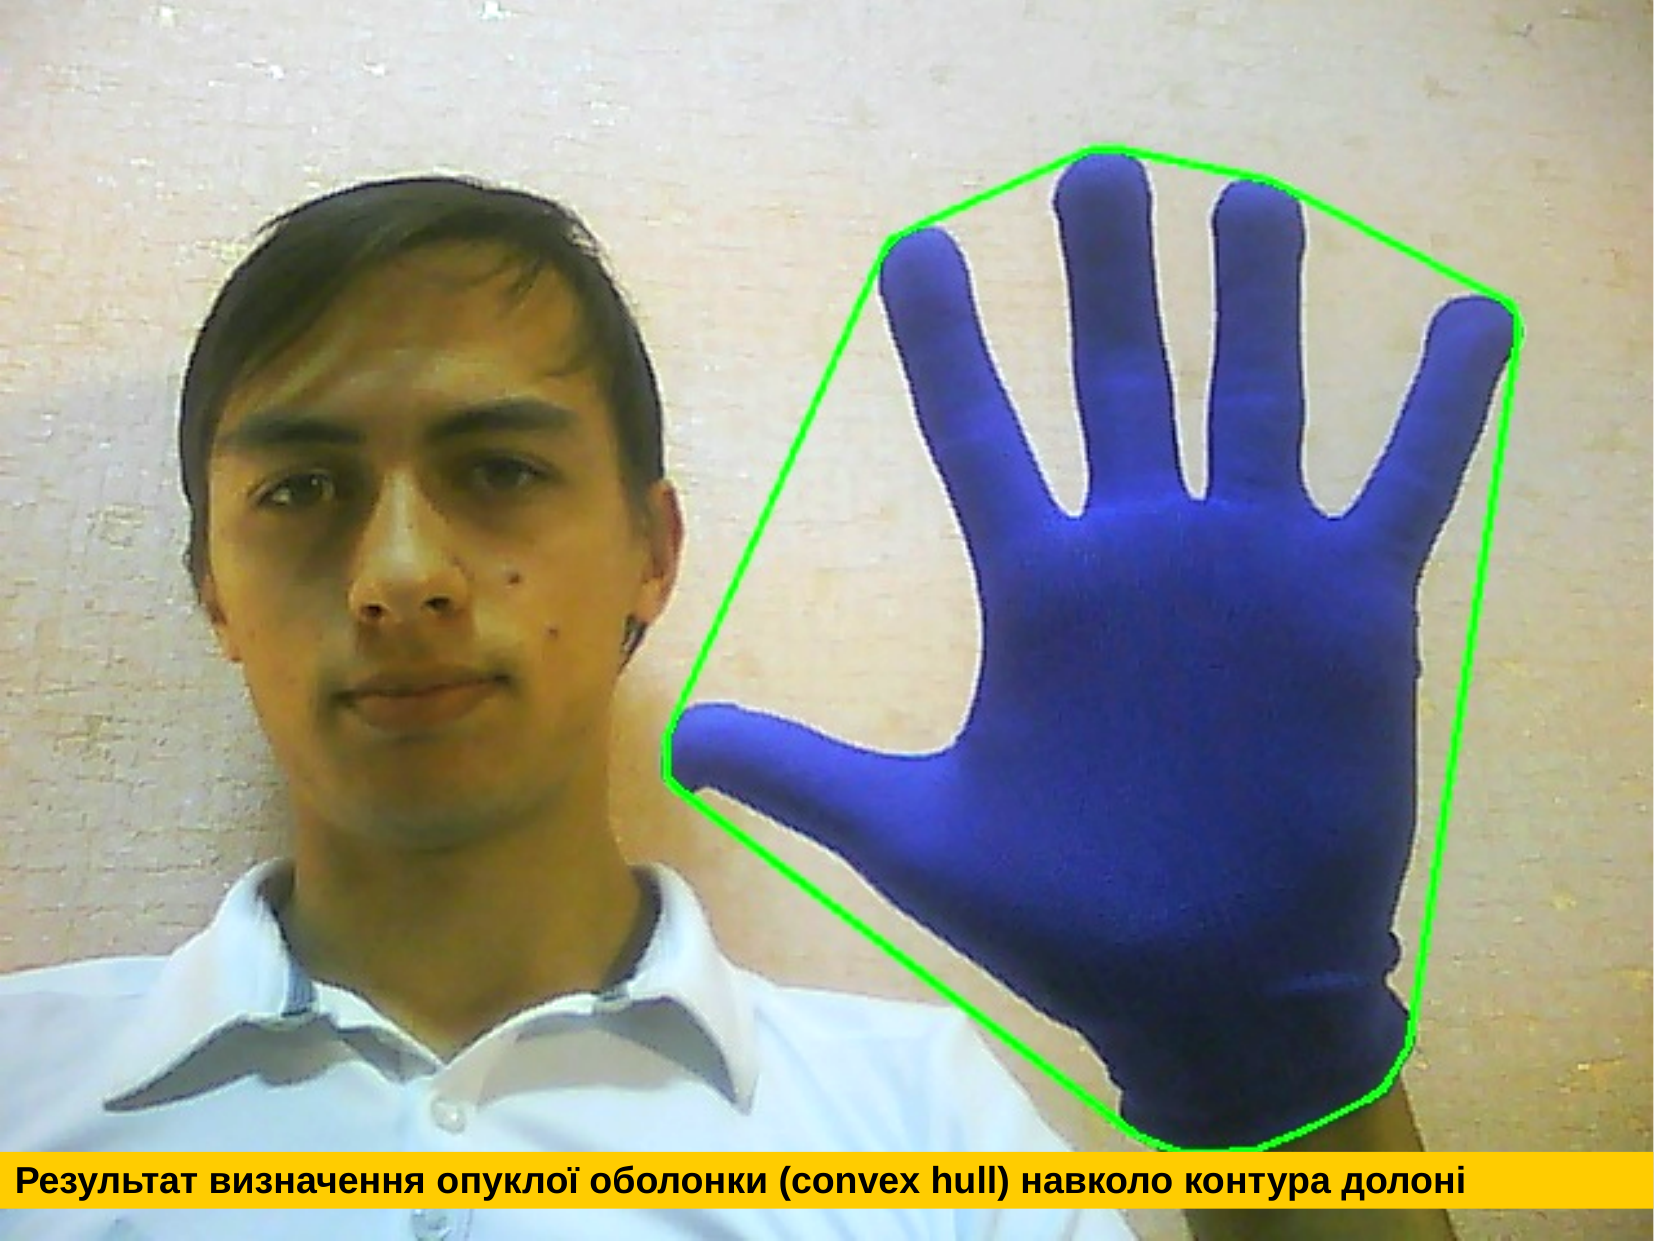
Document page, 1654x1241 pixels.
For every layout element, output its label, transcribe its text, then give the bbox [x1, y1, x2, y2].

picture [0, 0, 1654, 1151]
picture [0, 1209, 1654, 1241]
text_box Результат визначення опуклої оболонки (convex hull) навколо контура долоні [0, 1151, 1654, 1209]
